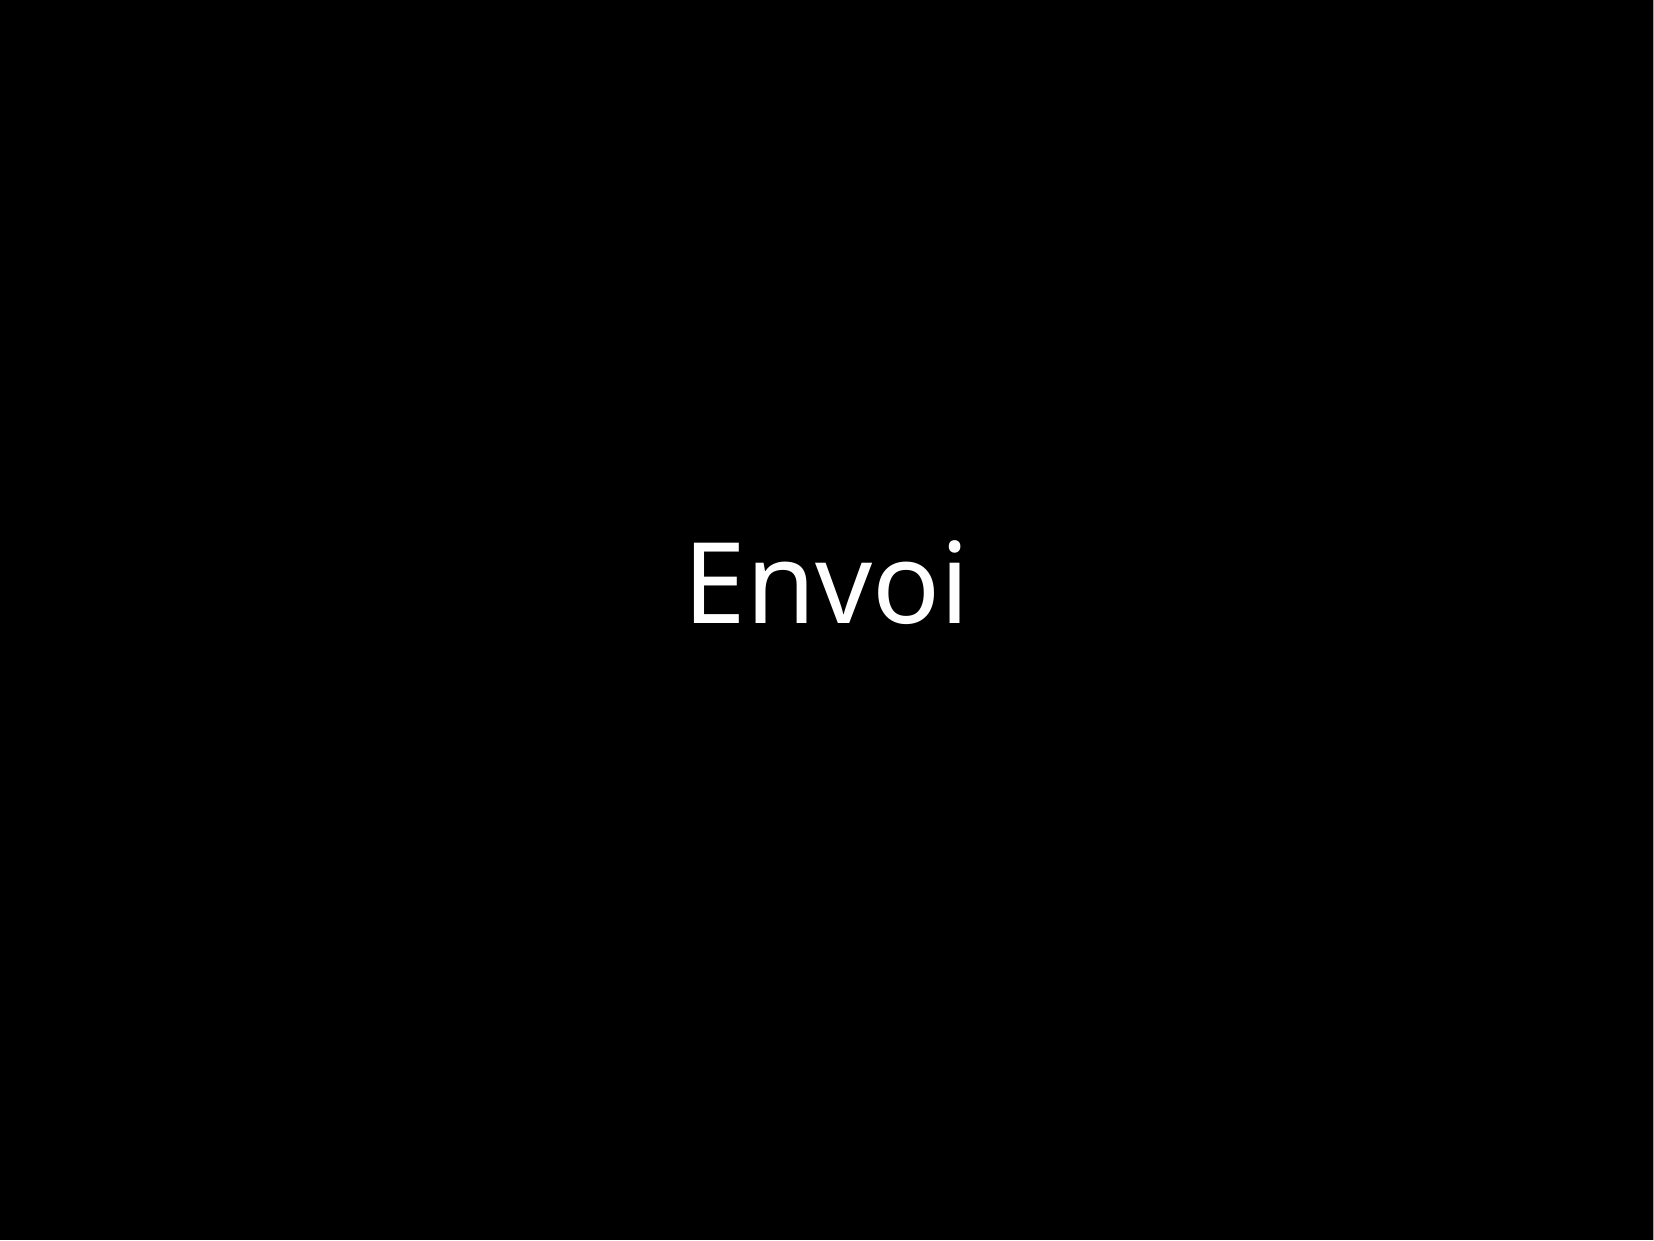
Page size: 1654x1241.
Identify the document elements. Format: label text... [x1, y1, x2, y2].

subtitle Envoi [82, 49, 1571, 1109]
